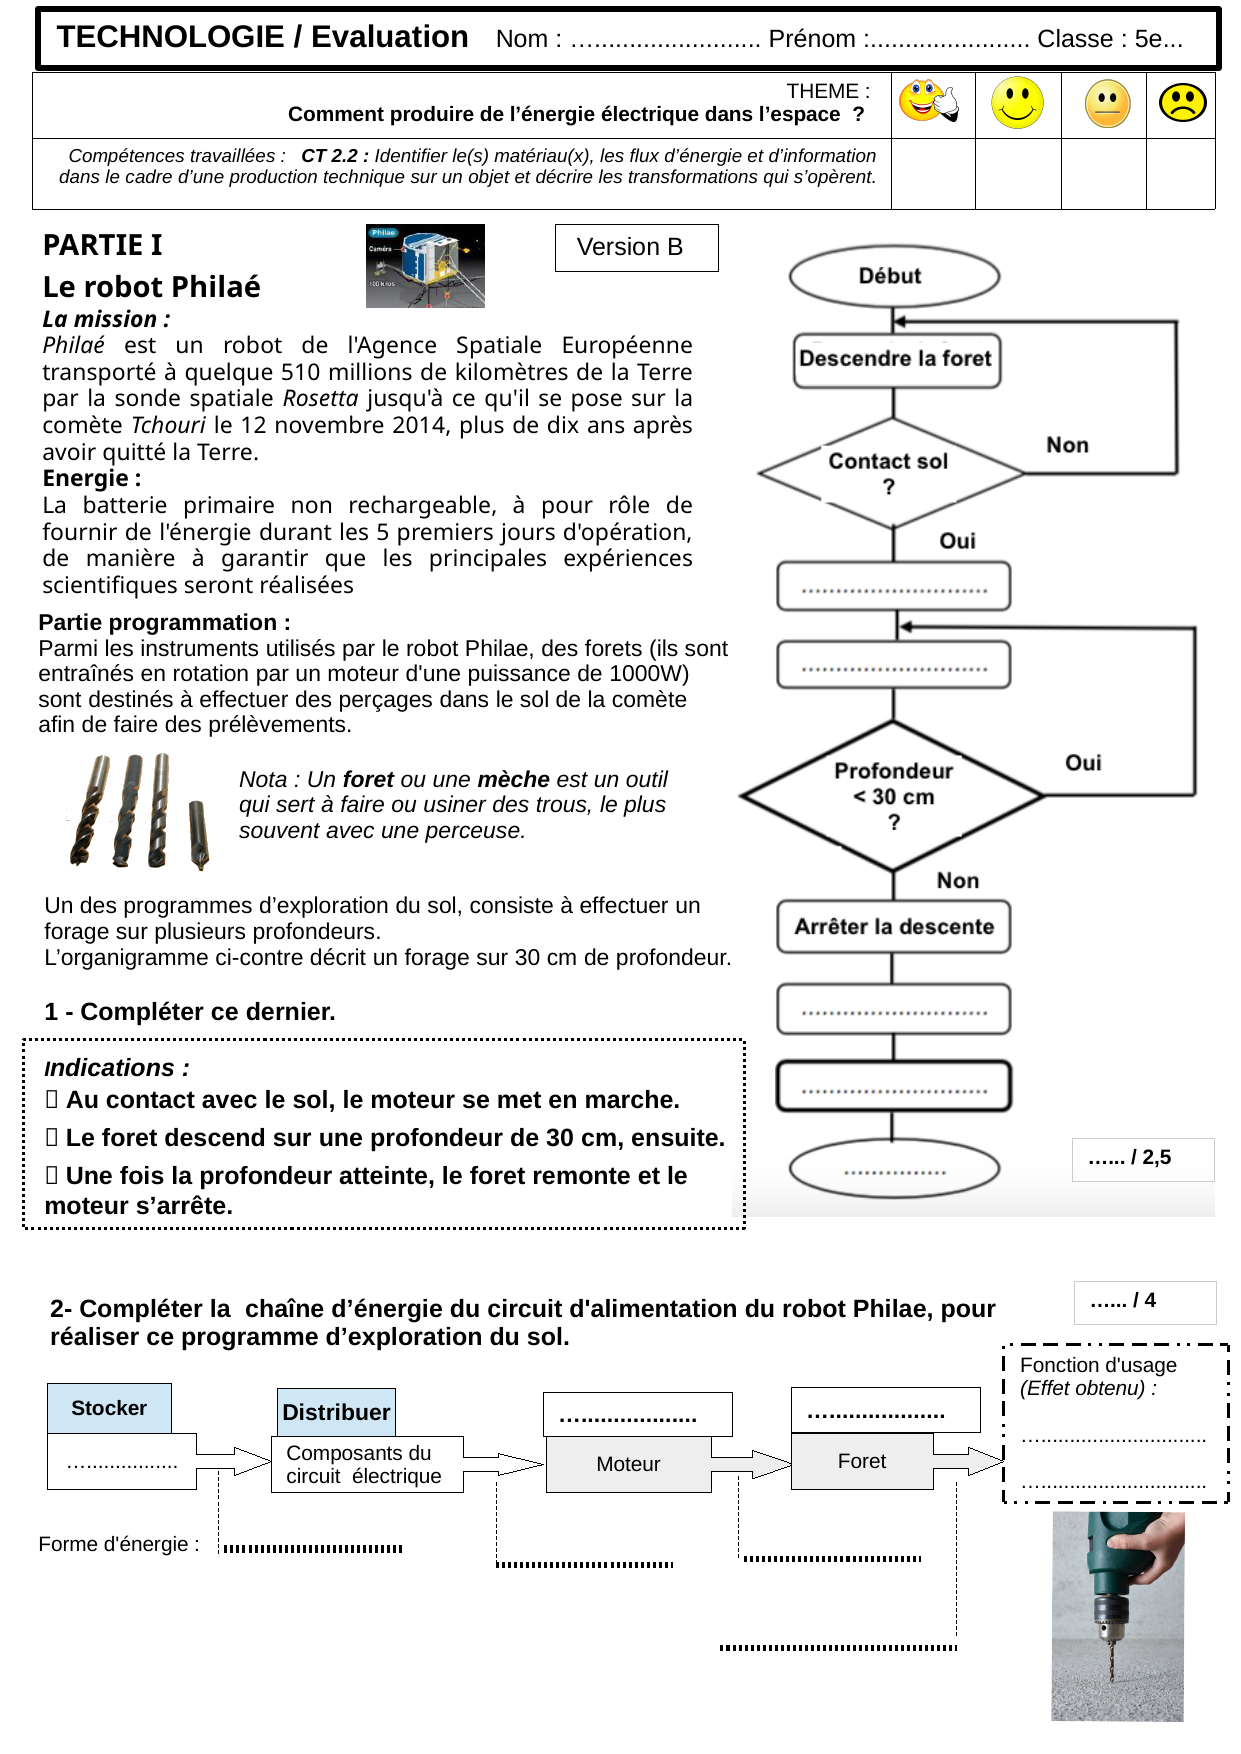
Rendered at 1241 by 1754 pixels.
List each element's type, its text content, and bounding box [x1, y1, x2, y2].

text_box ….................. [543, 1392, 733, 1437]
table_cell [1062, 139, 1146, 209]
text_box …................ [47, 1433, 271, 1490]
table_cell [1147, 139, 1215, 209]
text_box Composants du circuit électrique [271, 1436, 544, 1493]
text_box …... / 2,5 [1072, 1138, 1215, 1182]
picture [66, 752, 213, 875]
text_box Un des programmes d’exploration du sol, consiste à effectuer un forage sur plusieurs profondeurs. L’organigramme ci-contre décrit un forage sur 30 cm de profondeur. 1 - Compléter ce dernier. Indications :  Au contact avec le sol, le moteur se met en marche.  Le foret descend sur une profondeur de 30 cm, ensuite.  Une fois la profondeur atteinte, le foret remonte et le moteur s’arrête. [29, 885, 756, 1261]
table_header [892, 73, 975, 138]
table_header [1147, 73, 1215, 138]
table_header THEME : Comment produire de l’énergie électrique dans l’espace ? [33, 73, 891, 138]
text_box TECHNOLOGIE / Evaluation Nom : …........................ Prénom :....................... Classe : 5e... [37, 8, 1219, 69]
picture [732, 224, 1215, 1217]
text_box Stocker [47, 1383, 172, 1433]
table_cell Compétences travaillées : CT 2.2 : Identifier le(s) matériau(x), les flux d’énergie et d’information dans le cadre d’une production technique sur un objet et décrire les transformations qui s’opèrent. [33, 139, 891, 209]
text_box Partie programmation : Parmi les instruments utilisés par le robot Philae, des forets (ils sont entraînés en rotation par un moteur d'une puissance de 1000W) sont destinés à effectuer des perçages dans le sol de la comète afin de faire des prélèvements. [23, 602, 732, 745]
text_box Version B [555, 224, 719, 272]
text_box Distribuer [277, 1388, 396, 1436]
text_box Moteur [546, 1436, 791, 1493]
text_box PARTIE I Le robot Philaé La mission : Philaé est un robot de l'Agence Spatiale Européenne transporté à quelque 510 millions de kilomètres de la Terre par la sonde spatiale Rosetta jusqu'à ce qu'il se pose sur la comète Tchouri le 12 novembre 2014, plus de dix ans après avoir quitté la Terre. Energie : La batterie primaire non rechargeable, à pour rôle de fournir de l'énergie durant les 5 premiers jours d'opération, de manière à garantir que les principales expériences scientifiques seront réalisées [27, 219, 709, 467]
table_header [976, 73, 1061, 138]
table_cell [892, 139, 975, 209]
text_box …... / 4 [1074, 1281, 1217, 1325]
picture [991, 76, 1044, 129]
text_box 2- Compléter la ​chaîne d’énergie du circuit d'alimentation du robot Philae, pour réaliser ce programme d’exploration du sol. [35, 1287, 1063, 1358]
picture [366, 224, 485, 308]
text_box Forme d'énergie : [23, 1525, 219, 1564]
picture [1159, 83, 1207, 122]
picture [1051, 1511, 1185, 1722]
table_cell [976, 139, 1061, 209]
text_box Nota : Un foret ou une mèche est un outil qui sert à faire ou usiner des trous, le plus souvent avec une perceuse. [224, 759, 686, 851]
text_box Fonction d'usage (Effet obtenu) : …............................. …............................. [1003, 1344, 1229, 1503]
text_box Foret [791, 1433, 1004, 1490]
text_box ….................. [791, 1387, 981, 1433]
picture [1085, 79, 1131, 128]
picture [899, 76, 959, 122]
table_header [1062, 73, 1146, 138]
